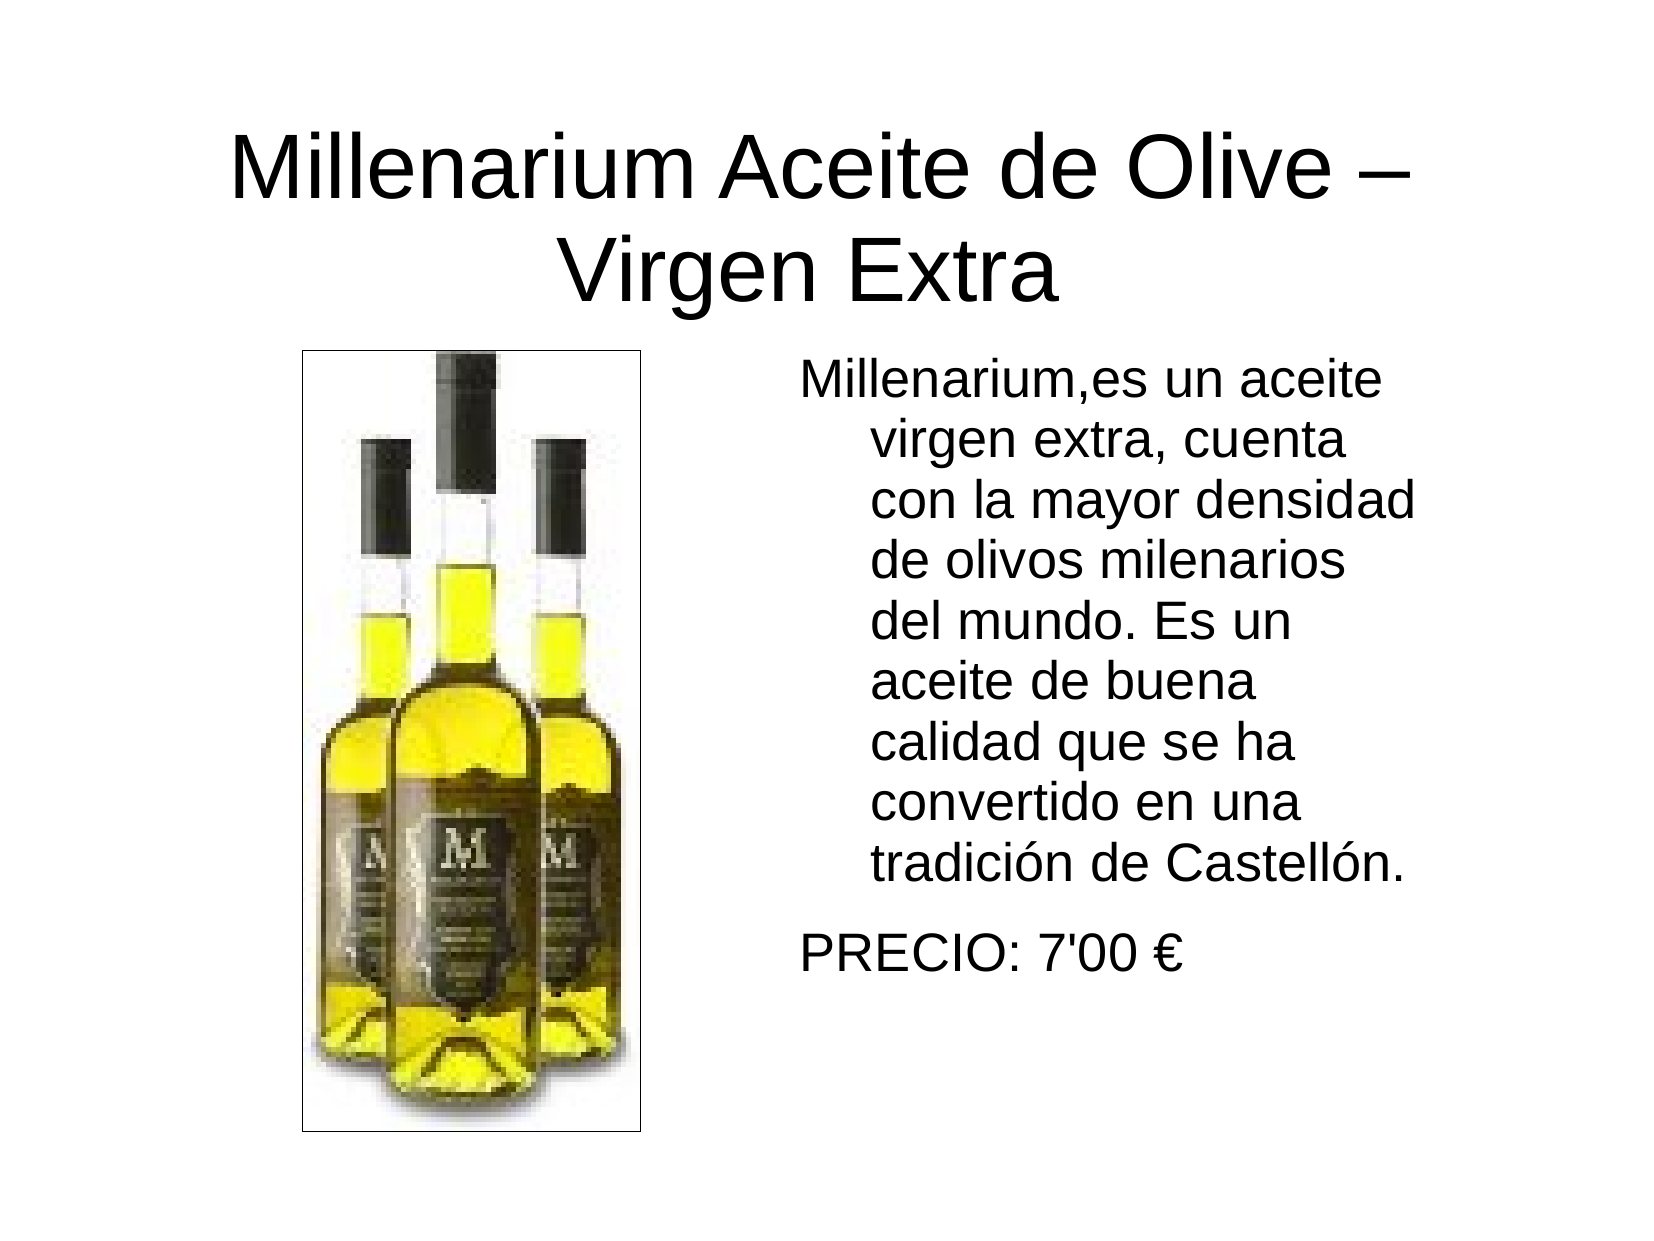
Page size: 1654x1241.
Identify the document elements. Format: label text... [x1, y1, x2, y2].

picture [302, 350, 641, 1132]
title Millenarium Aceite de Olive – Virgen Extra [76, 155, 1565, 384]
list Millenarium,es un aceite virgen extra, cuenta con la mayor densidad de olivos milenarios del mundo. Es un aceite de buena calidad que se ha convertido en una tradición de Castellón. PRECIO: 7'00 € [773, 340, 1447, 1122]
